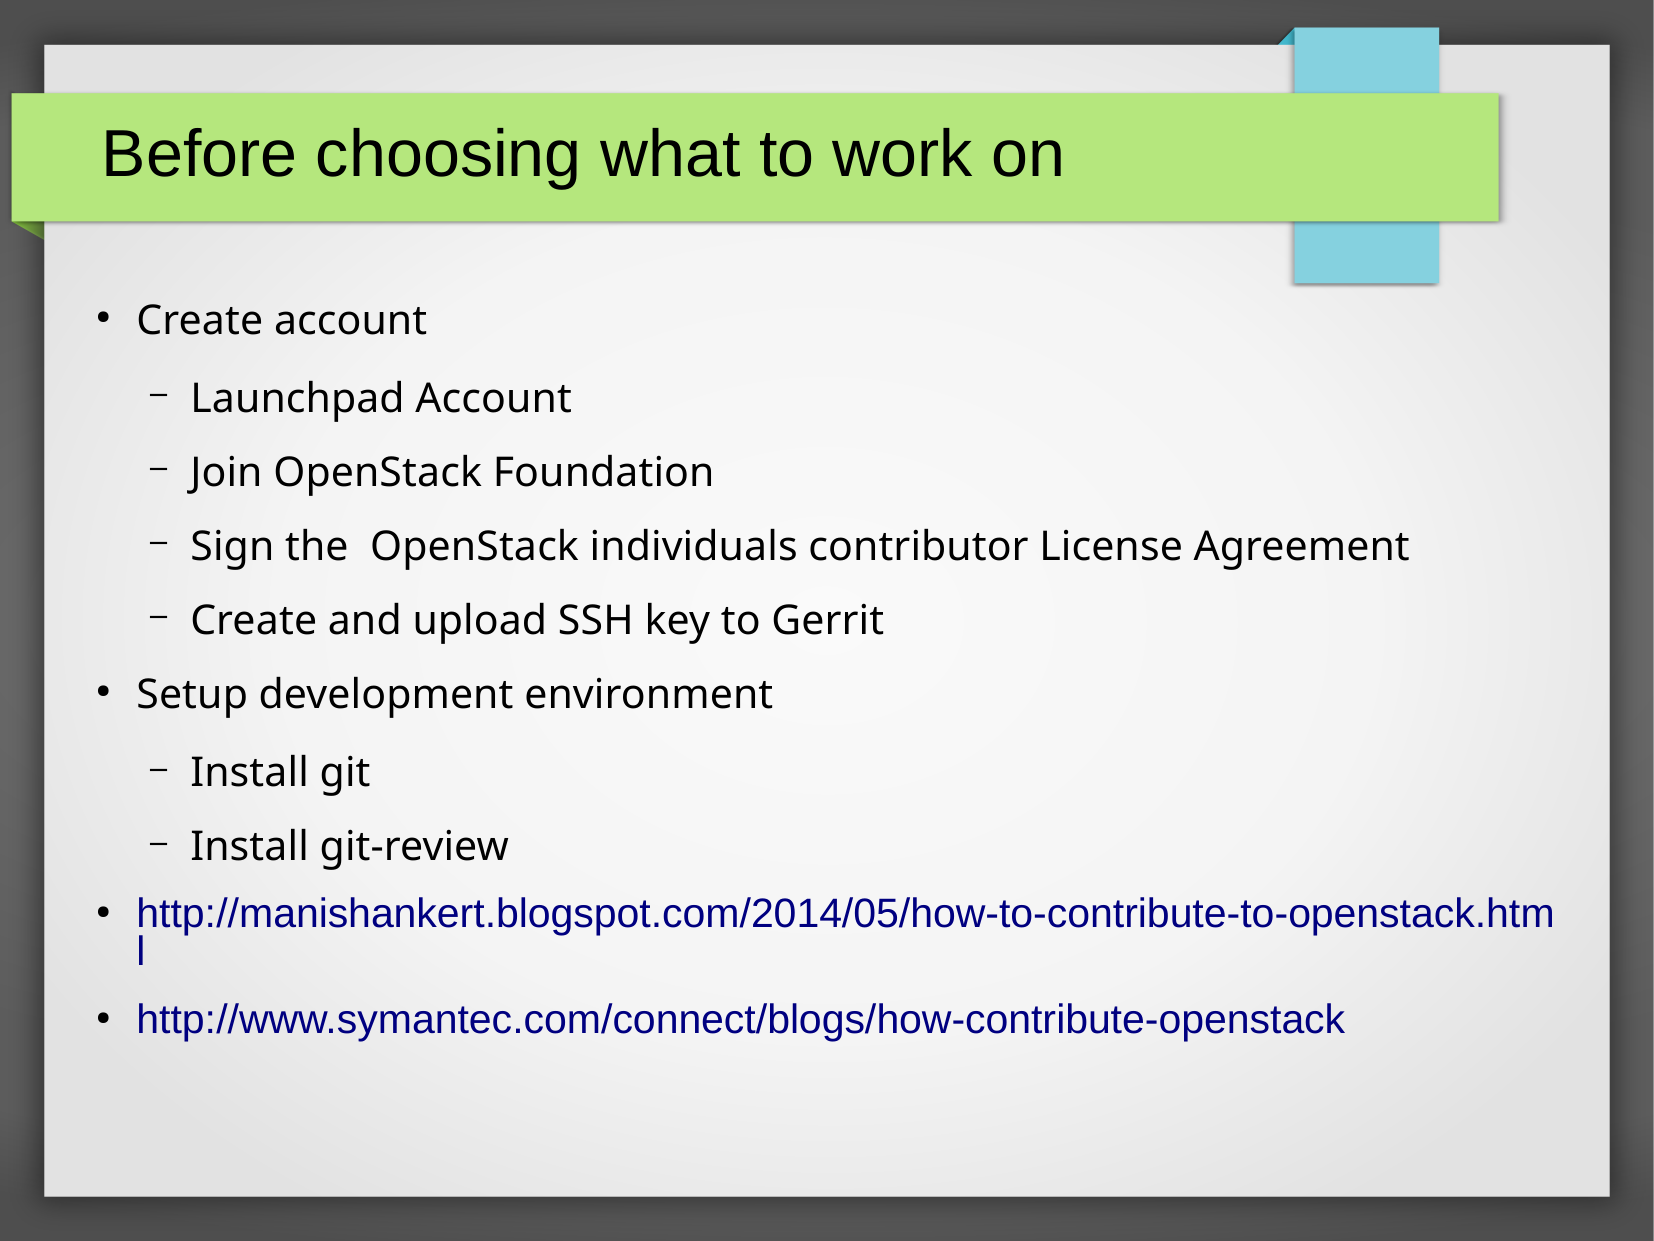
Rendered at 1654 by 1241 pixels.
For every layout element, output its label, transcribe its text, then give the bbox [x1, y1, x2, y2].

title Before choosing what to work on [101, 49, 1591, 257]
picture [0, 0, 1654, 1241]
list Create account Launchpad Account Join OpenStack Foundation Sign the OpenStack individuals contributor License Agreement Create and upload SSH key to Gerrit Setup development environment Install git Install git-review http://manishankert.blogspot.com/2014/05/how-to-contribute-to-openstack.html http://www.symantec.com/connect/blogs/how-contribute-openstack [82, 290, 1571, 1010]
